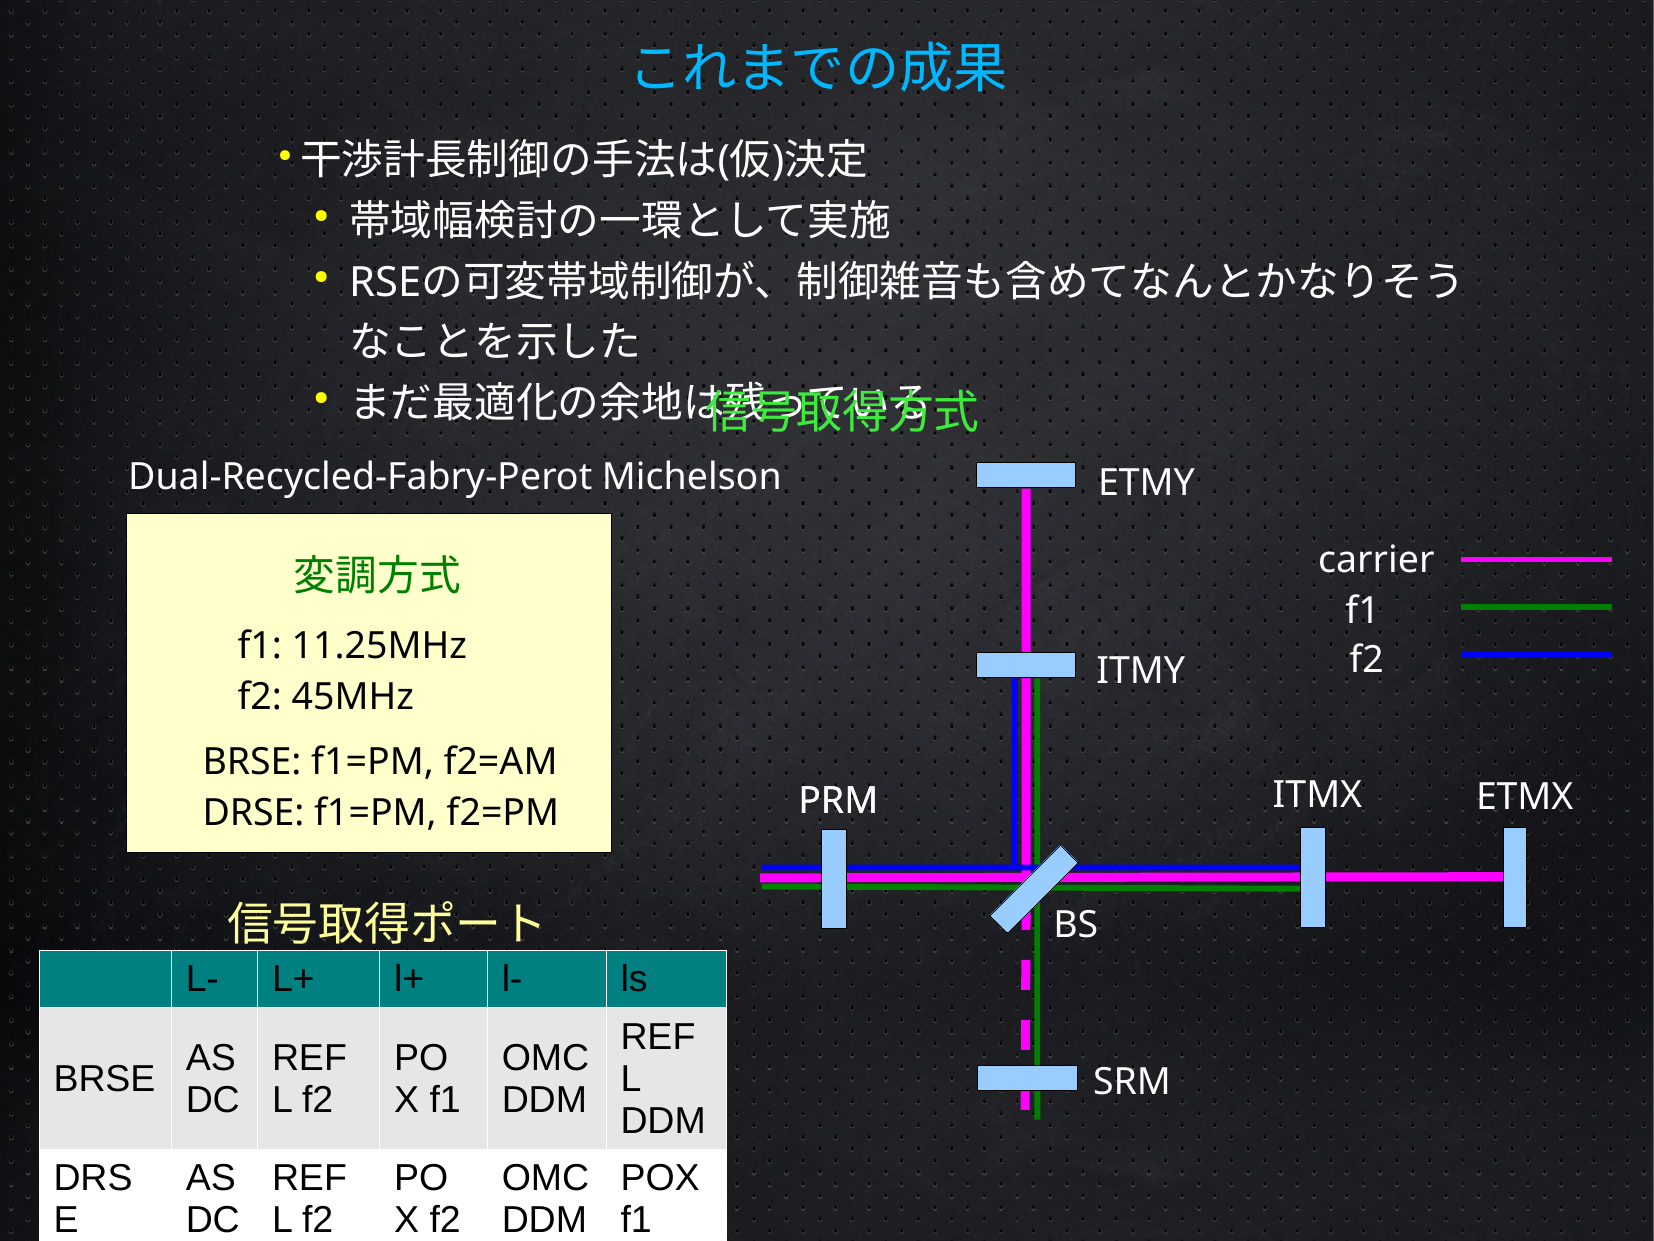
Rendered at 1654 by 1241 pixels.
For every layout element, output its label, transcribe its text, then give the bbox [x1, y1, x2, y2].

text_box [976, 462, 1076, 488]
text_box 信号取得ポート [212, 880, 543, 942]
text_box f2 [1334, 624, 1395, 678]
text_box ETMY [1083, 447, 1207, 501]
text_box [1300, 827, 1326, 928]
text_box [990, 844, 1079, 933]
table_header l- [488, 951, 606, 1007]
table_cell POX f1 [607, 1150, 726, 1241]
text_box [1503, 827, 1527, 928]
text_box ITMY [1081, 636, 1193, 689]
table_cell OMC DDM [488, 1008, 606, 1149]
table_header L- [172, 951, 257, 1007]
text_box [126, 513, 612, 853]
table_cell POX f1 [380, 1008, 487, 1149]
text_box carrier [1303, 525, 1436, 578]
table_cell REFL f2 [258, 1008, 379, 1149]
picture [0, 0, 1654, 1241]
table_cell BRSE [40, 1008, 171, 1149]
table_cell OMC DDM [488, 1150, 606, 1241]
table_cell ASDC [172, 1008, 257, 1149]
table_cell POX f2 [380, 1150, 487, 1241]
text_box f1: 11.25MHz f2: 45MHz [222, 611, 454, 702]
table_cell ASDC [172, 1150, 257, 1241]
text_box ETMX [1461, 762, 1585, 815]
text_box 変調方式 [279, 534, 476, 592]
text_box Dual-Recycled-Fabry-Perot Michelson [113, 442, 753, 495]
table_header ls [607, 951, 726, 1007]
text_box [977, 1065, 1078, 1091]
text_box BRSE: f1=PM, f2=AM DRSE: f1=PM, f2=PM [187, 726, 548, 817]
table_header l+ [380, 951, 487, 1007]
text_box [821, 829, 847, 929]
text_box [976, 652, 1076, 678]
table_header [40, 951, 171, 1007]
text_box SRM [1078, 1046, 1182, 1100]
text_box 干渉計長制御の手法は(仮)決定 帯域幅検討の一環として実施 RSEの可変帯域制御が、制御雑音も含めてなんとかなりそう なことを示した まだ最適化の余地は残っている [263, 118, 1411, 343]
title これまでの成果 [74, 34, 1563, 94]
text_box ITMX [1257, 760, 1370, 813]
table_cell REFL f2 [258, 1150, 379, 1241]
text_box f1 [1330, 575, 1391, 629]
text_box 信号取得方式 [690, 367, 995, 429]
table_cell DRSE [40, 1150, 171, 1241]
text_box BS [1038, 889, 1115, 943]
table_header L+ [258, 951, 379, 1007]
text_box PRM [783, 765, 888, 819]
table_cell REFL DDM [607, 1008, 726, 1149]
